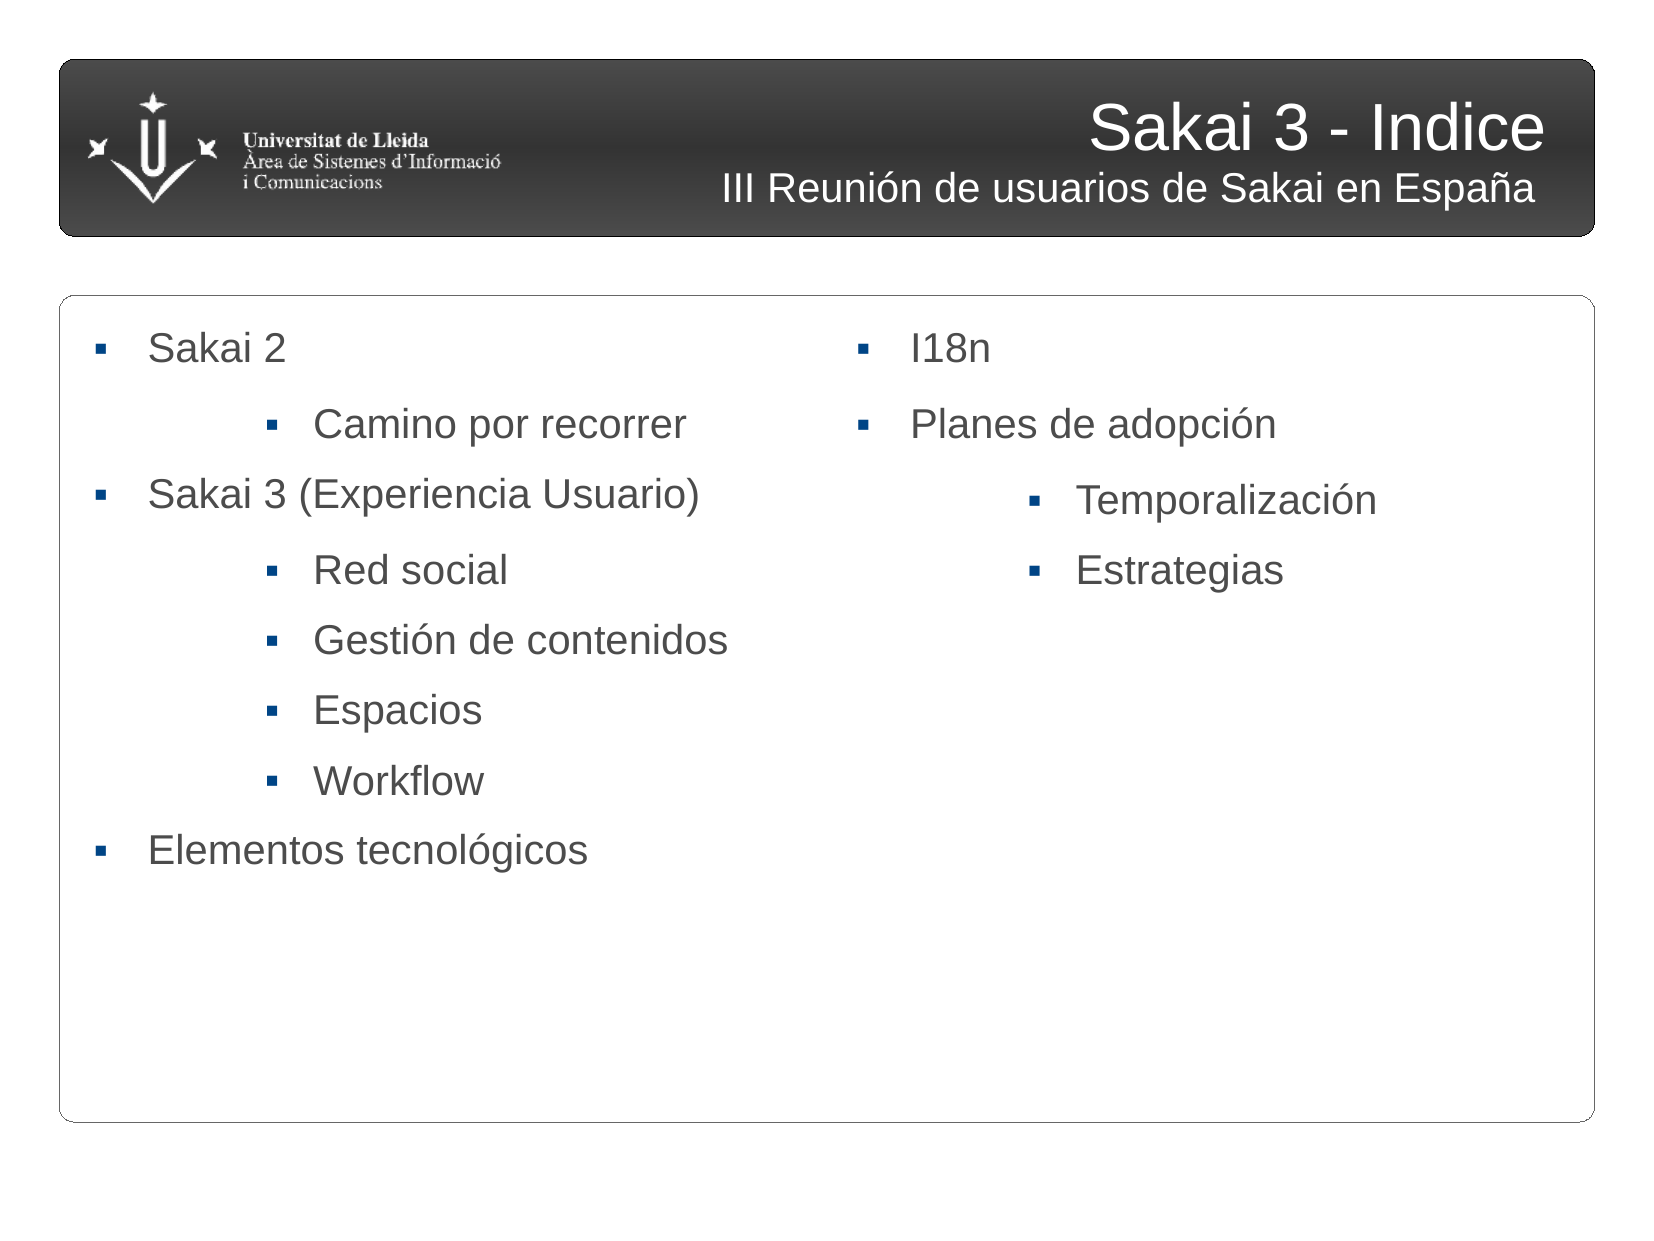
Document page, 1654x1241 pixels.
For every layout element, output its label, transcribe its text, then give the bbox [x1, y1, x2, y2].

list Sakai 2 Camino por recorrer Sakai 3 (Experiencia Usuario) Red social Gestión de contenidos Espacios Workflow Elementos tecnológicos [76, 324, 803, 1123]
list I18n Planes de adopción Temporalización Estrategias [839, 324, 1566, 1123]
title Sakai 3 - Indice III Reunión de usuarios de Sakai en España [501, 76, 1548, 225]
picture [64, 75, 530, 225]
